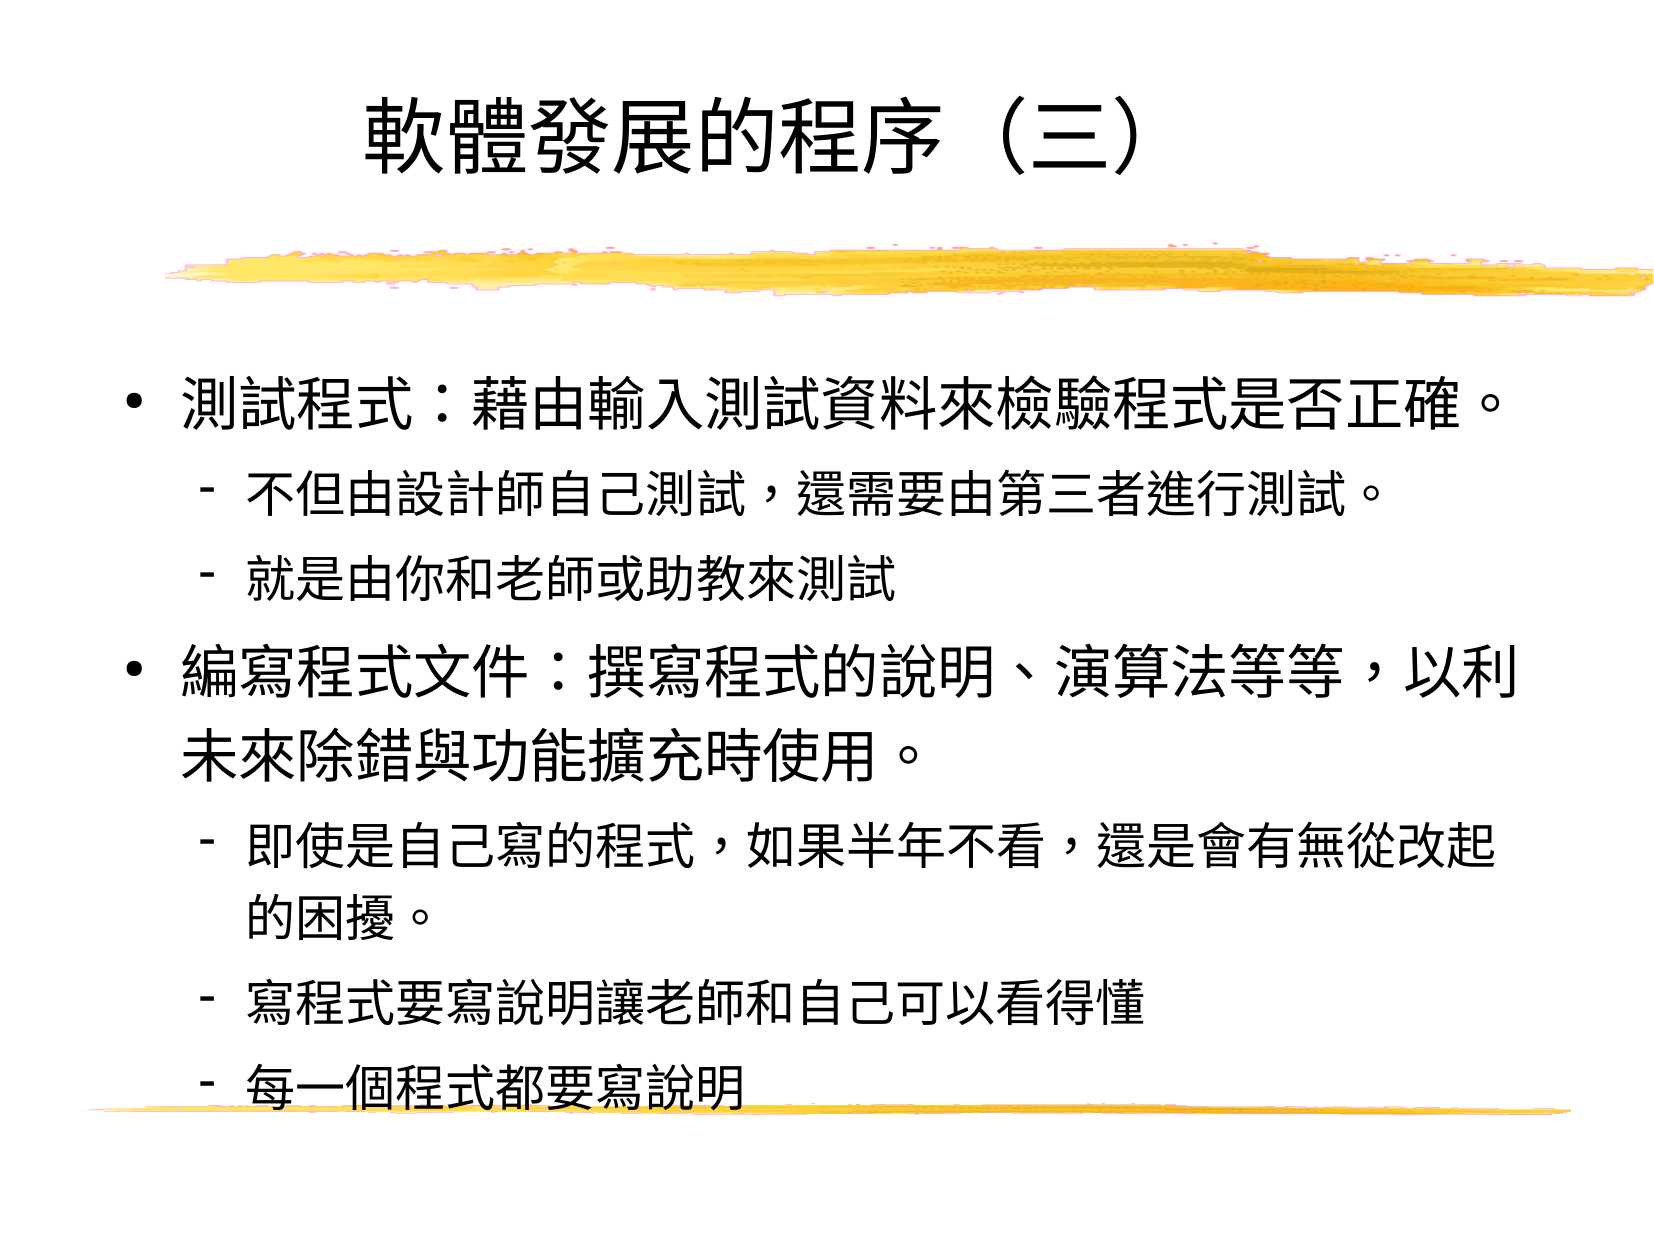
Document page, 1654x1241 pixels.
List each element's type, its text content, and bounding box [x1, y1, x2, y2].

picture [165, 237, 1654, 308]
picture [82, 1102, 1571, 1117]
title 軟體發展的程序（三） [76, 28, 1482, 236]
list 測試程式：藉由輸入測試資料來檢驗程式是否正確。 不但由設計師自己測試，還需要由第三者進行測試。 就是由你和老師或助教來測試 編寫程式文件：撰寫程式的說明、演算法等等，以利未來除錯與功能擴充時使用。 即使是自己寫的程式，如果半年不看，還是會有無從改起的困擾。 寫程式要寫說明讓老師和自己可以看得懂 每一個程式都要寫說明 [124, 358, 1530, 1107]
